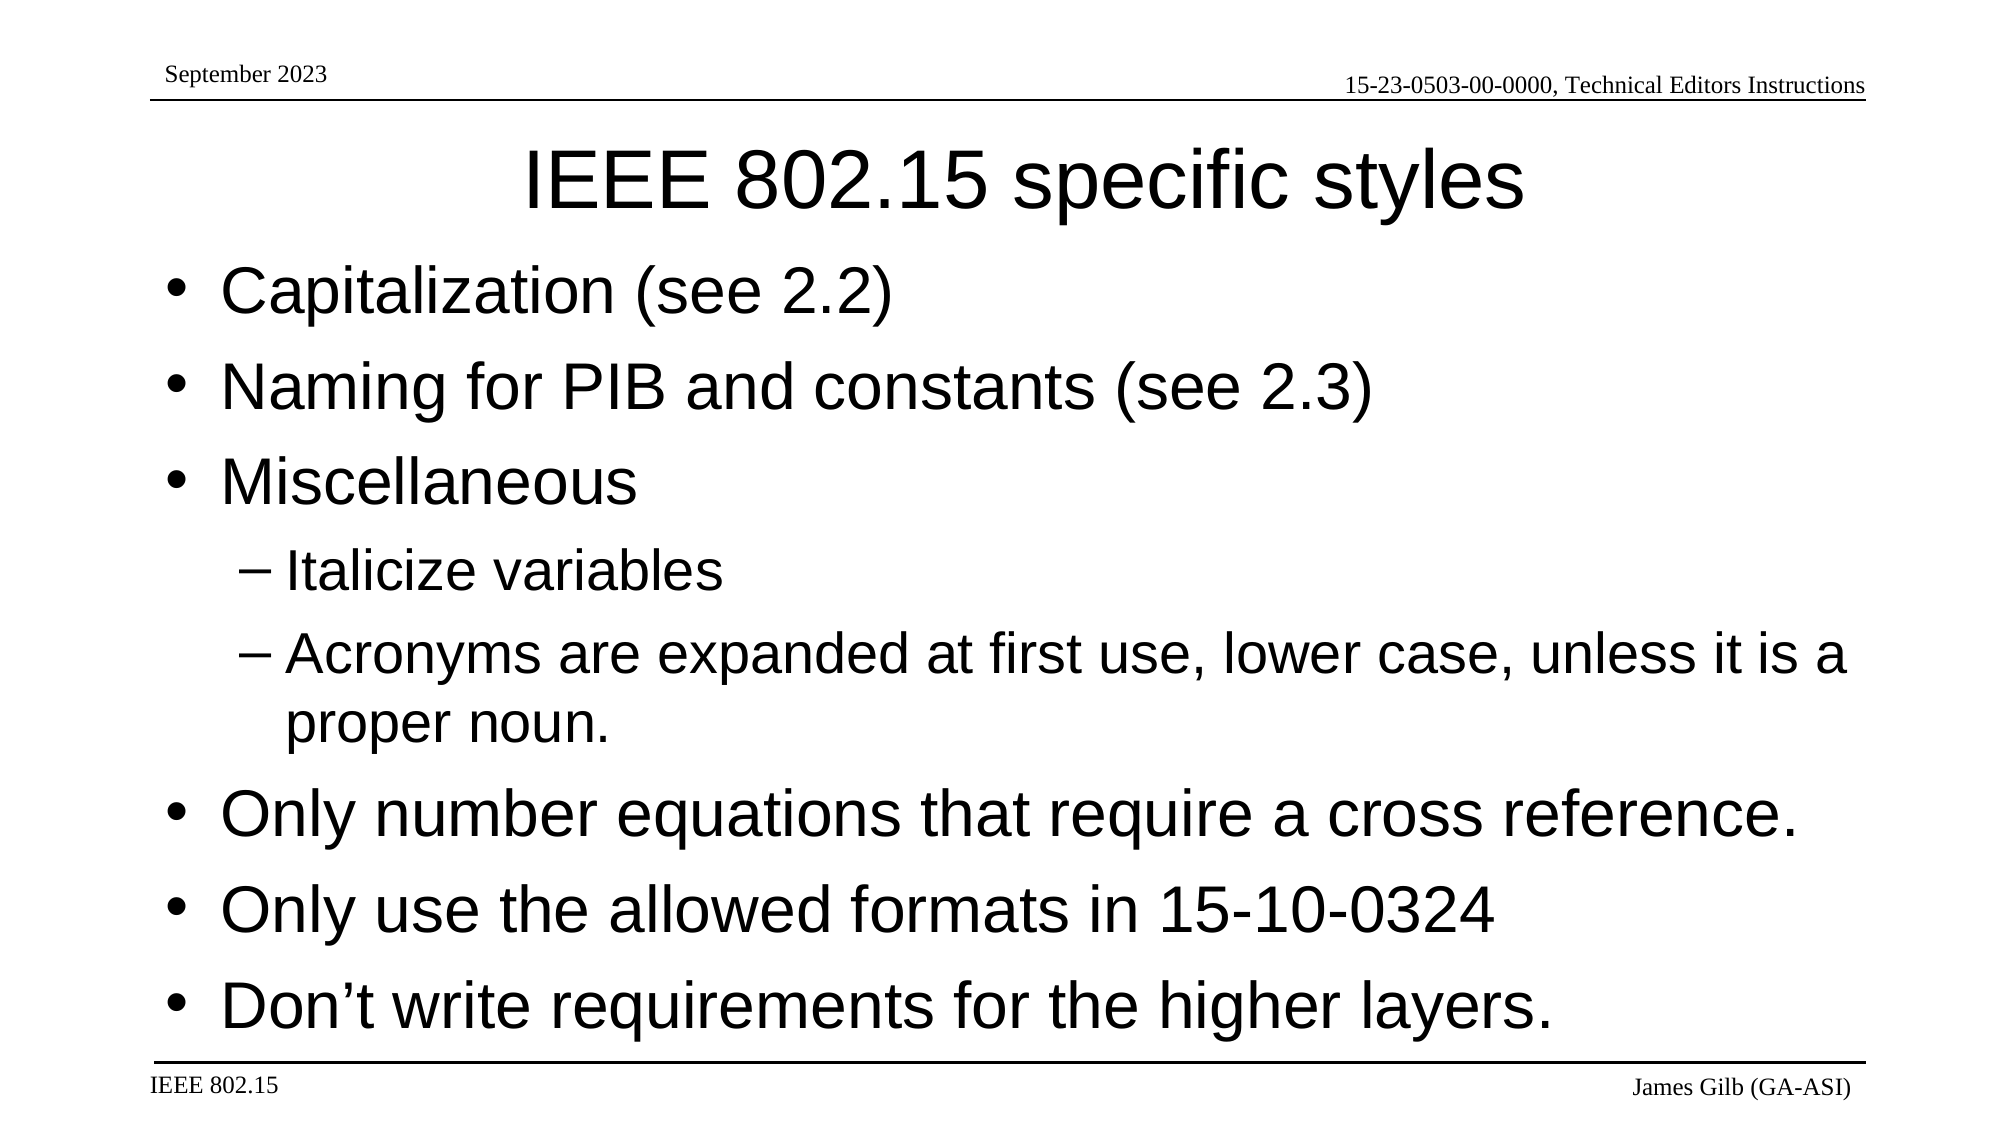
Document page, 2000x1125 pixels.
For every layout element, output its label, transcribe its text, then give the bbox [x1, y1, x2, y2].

list Capitalization (see 2.2) Naming for PIB and constants (see 2.3) Miscellaneous Italicize variables Acronyms are expanded at first use, lower case, unless it is a proper noun. Only number equations that require a cross reference. Only use the allowed formats in 15-10-0324 Don’t write requirements for the higher layers. [149, 239, 1900, 1051]
title IEEE 802.15 specific styles [149, 112, 1900, 238]
